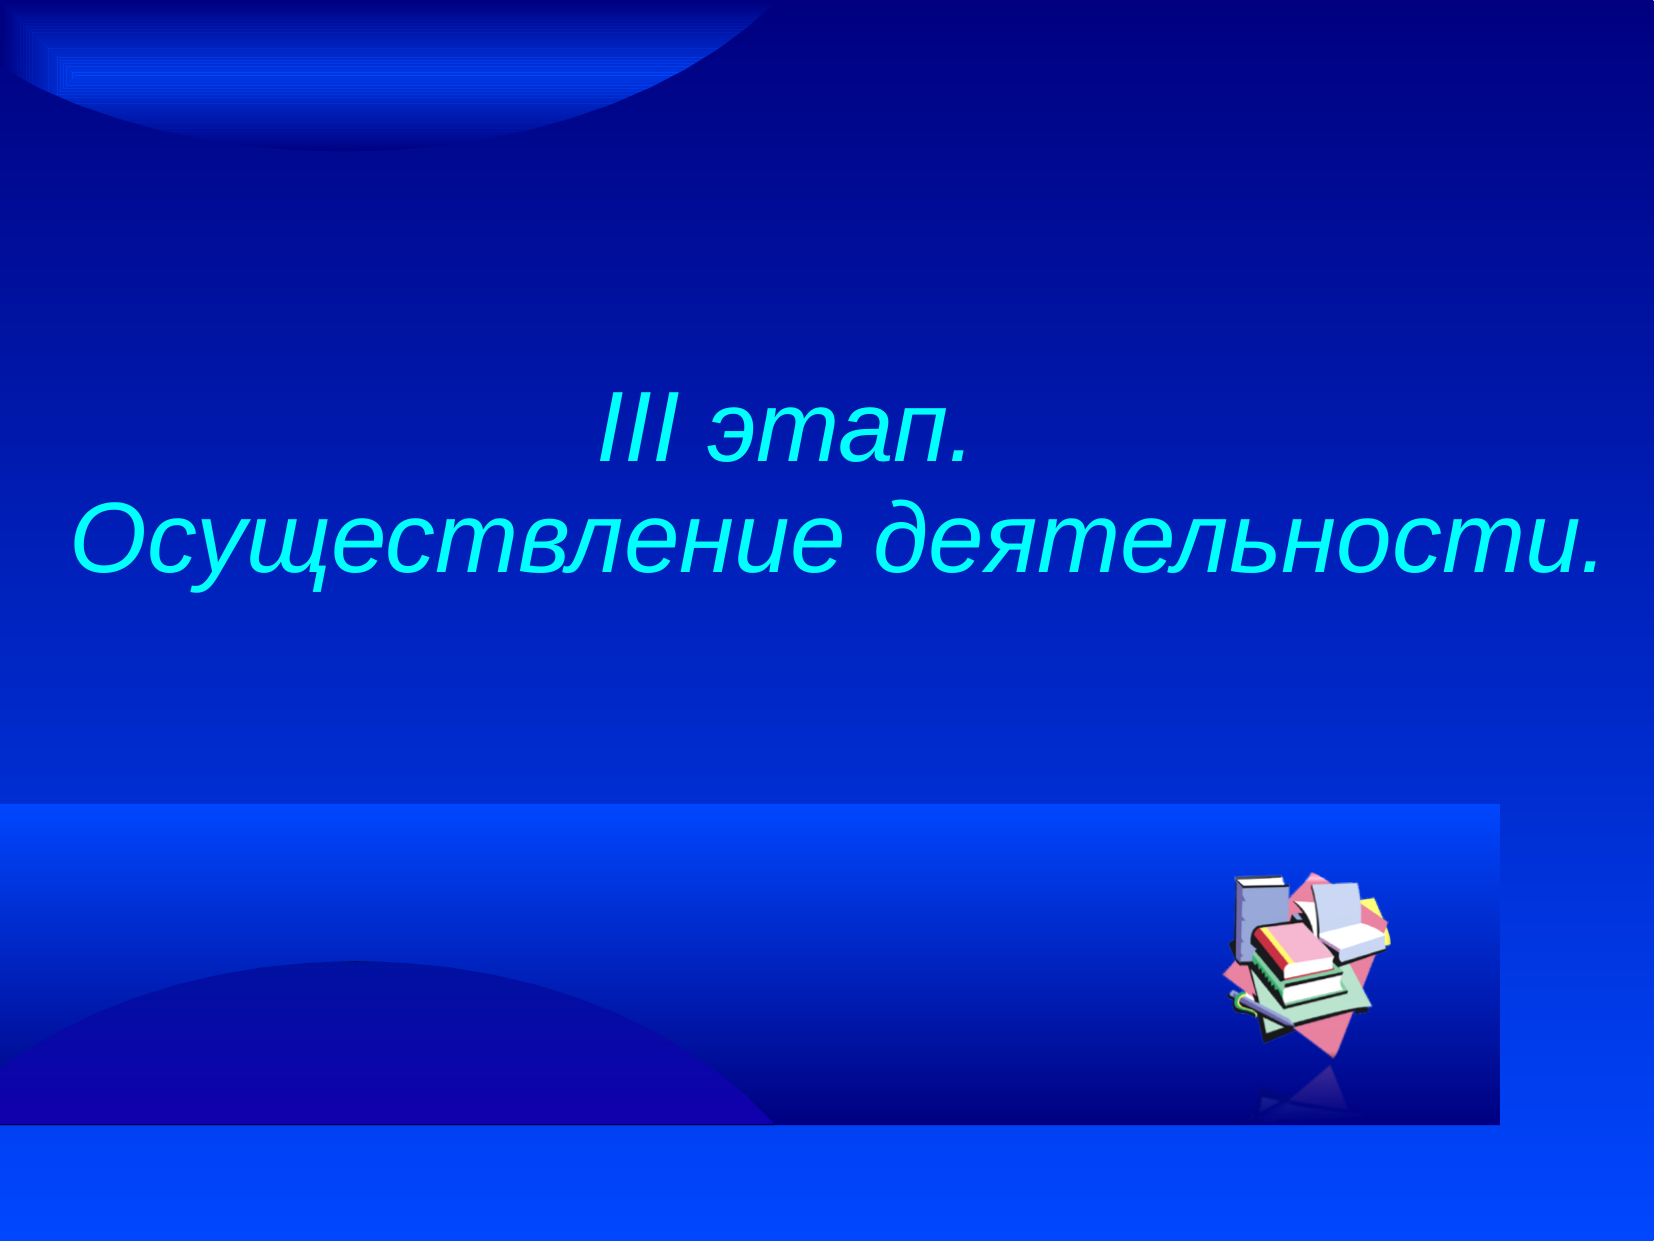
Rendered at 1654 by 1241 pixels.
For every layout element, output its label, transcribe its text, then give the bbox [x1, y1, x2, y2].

text_box III этап. Осуществление деятельности. [54, 363, 1654, 602]
picture [1211, 869, 1397, 1241]
